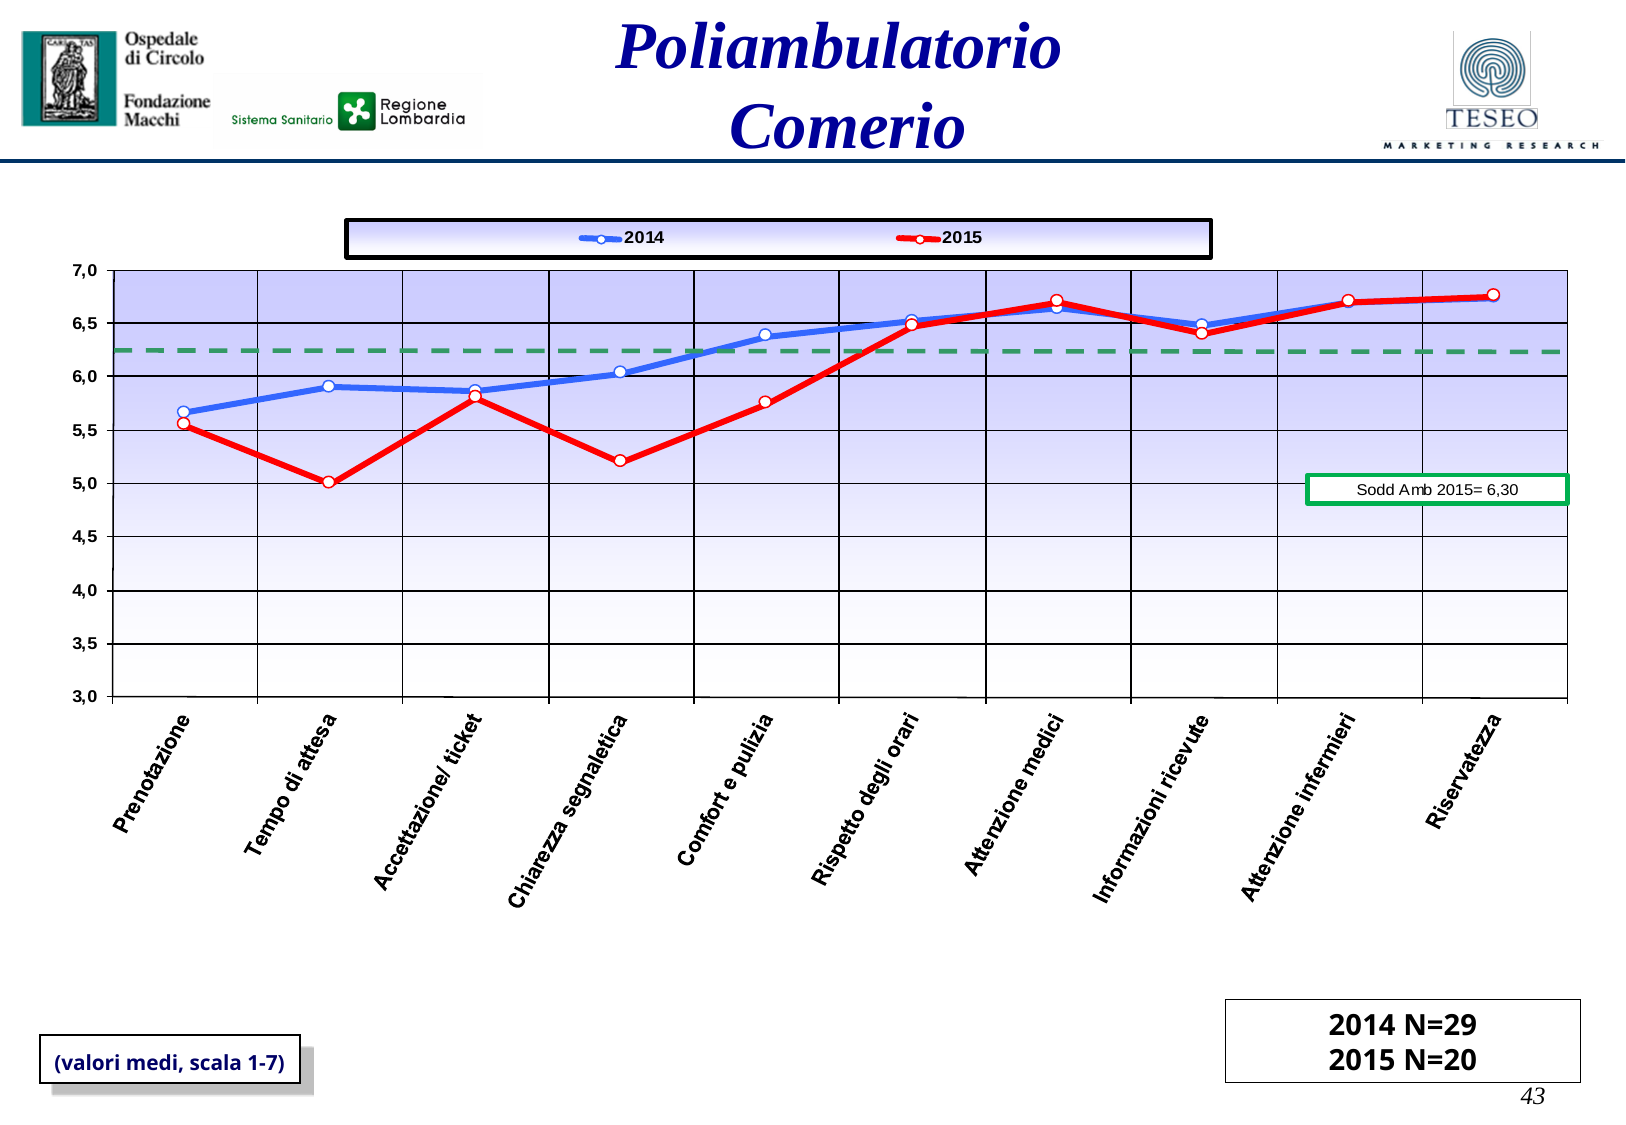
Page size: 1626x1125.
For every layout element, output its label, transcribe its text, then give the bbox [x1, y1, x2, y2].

text_box Poliambulatorio Comerio [304, 18, 1392, 144]
picture [21, 31, 483, 149]
picture [1381, 31, 1604, 149]
picture [0, 208, 1581, 1083]
